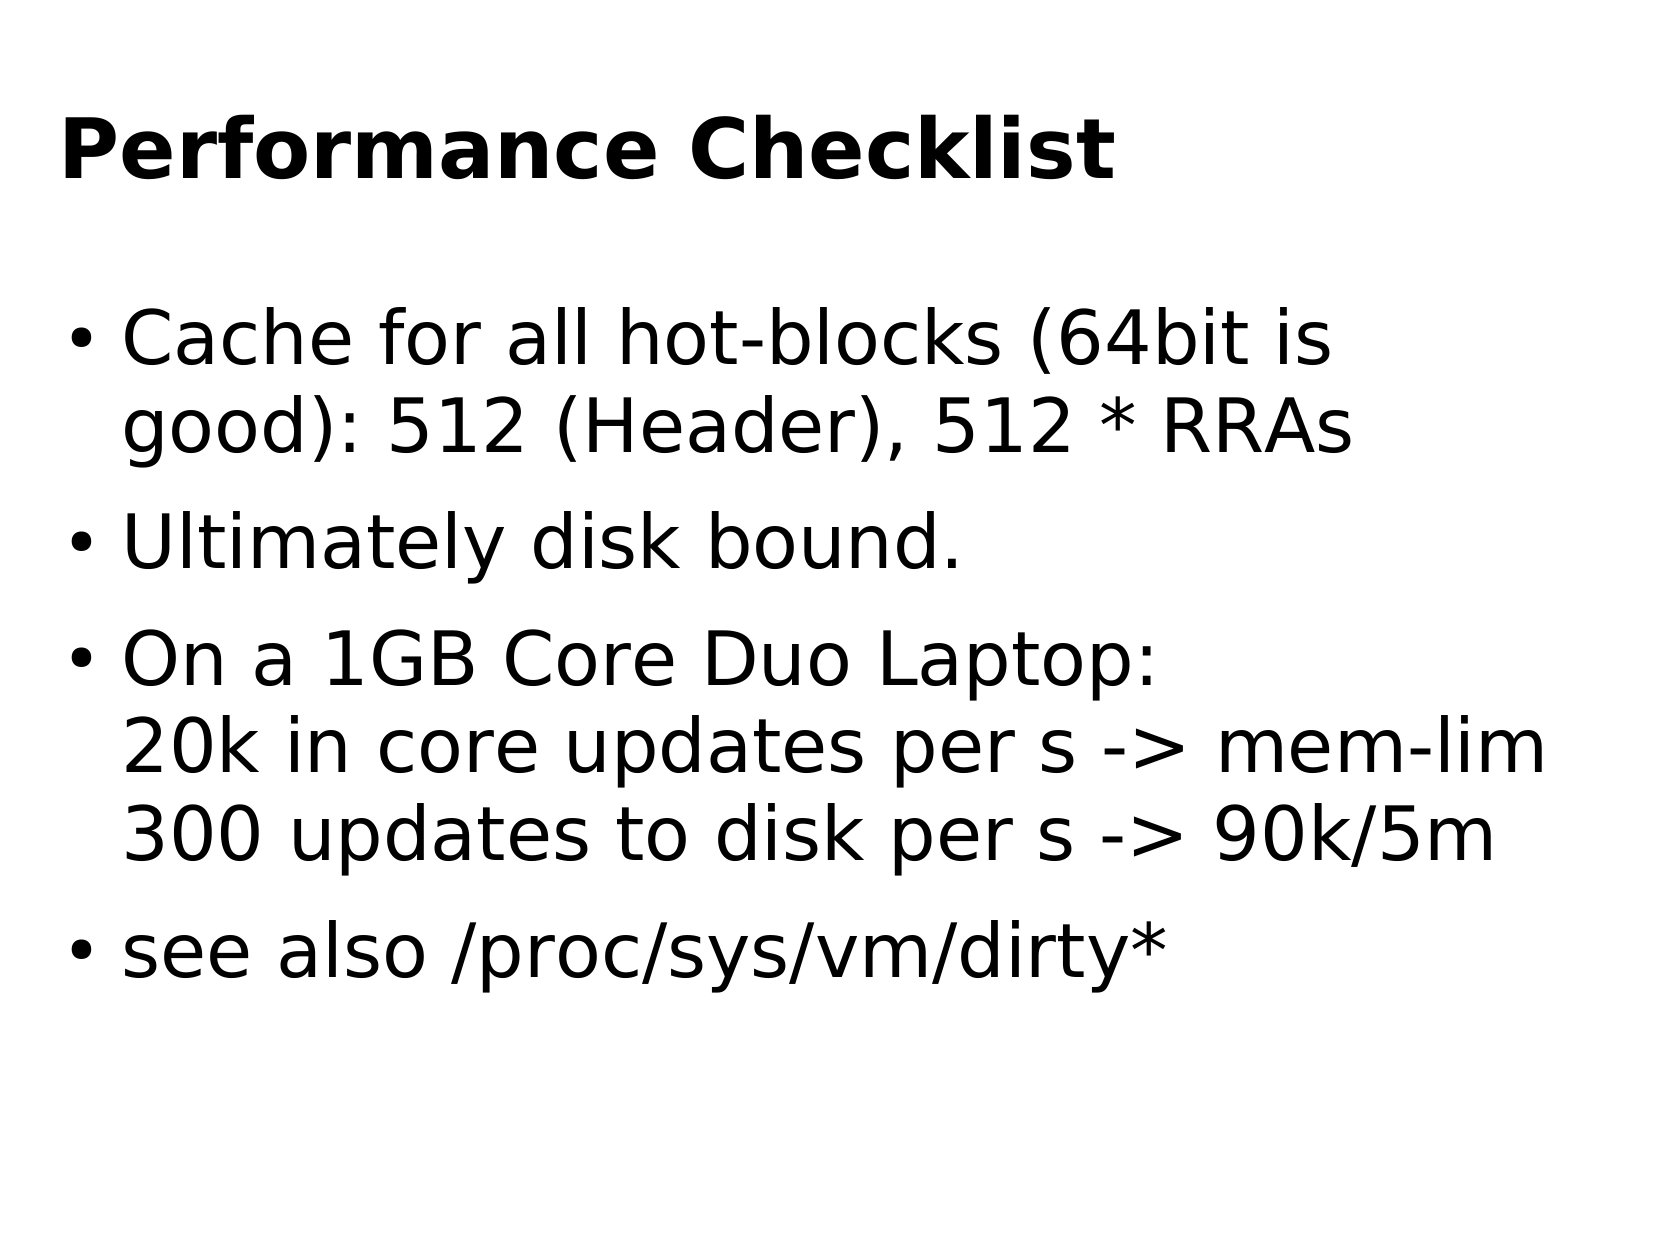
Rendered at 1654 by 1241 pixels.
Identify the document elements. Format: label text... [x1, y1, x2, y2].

title Performance Checklist [59, 75, 1607, 225]
list Cache for all hot-blocks (64bit is good): 512 (Header), 512 * RRAs Ultimately disk bound. On a 1GB Core Duo Laptop: 20k in core updates per s -> mem-lim 300 updates to disk per s -> 90k/5m see also /proc/sys/vm/dirty* [50, 295, 1571, 1099]
